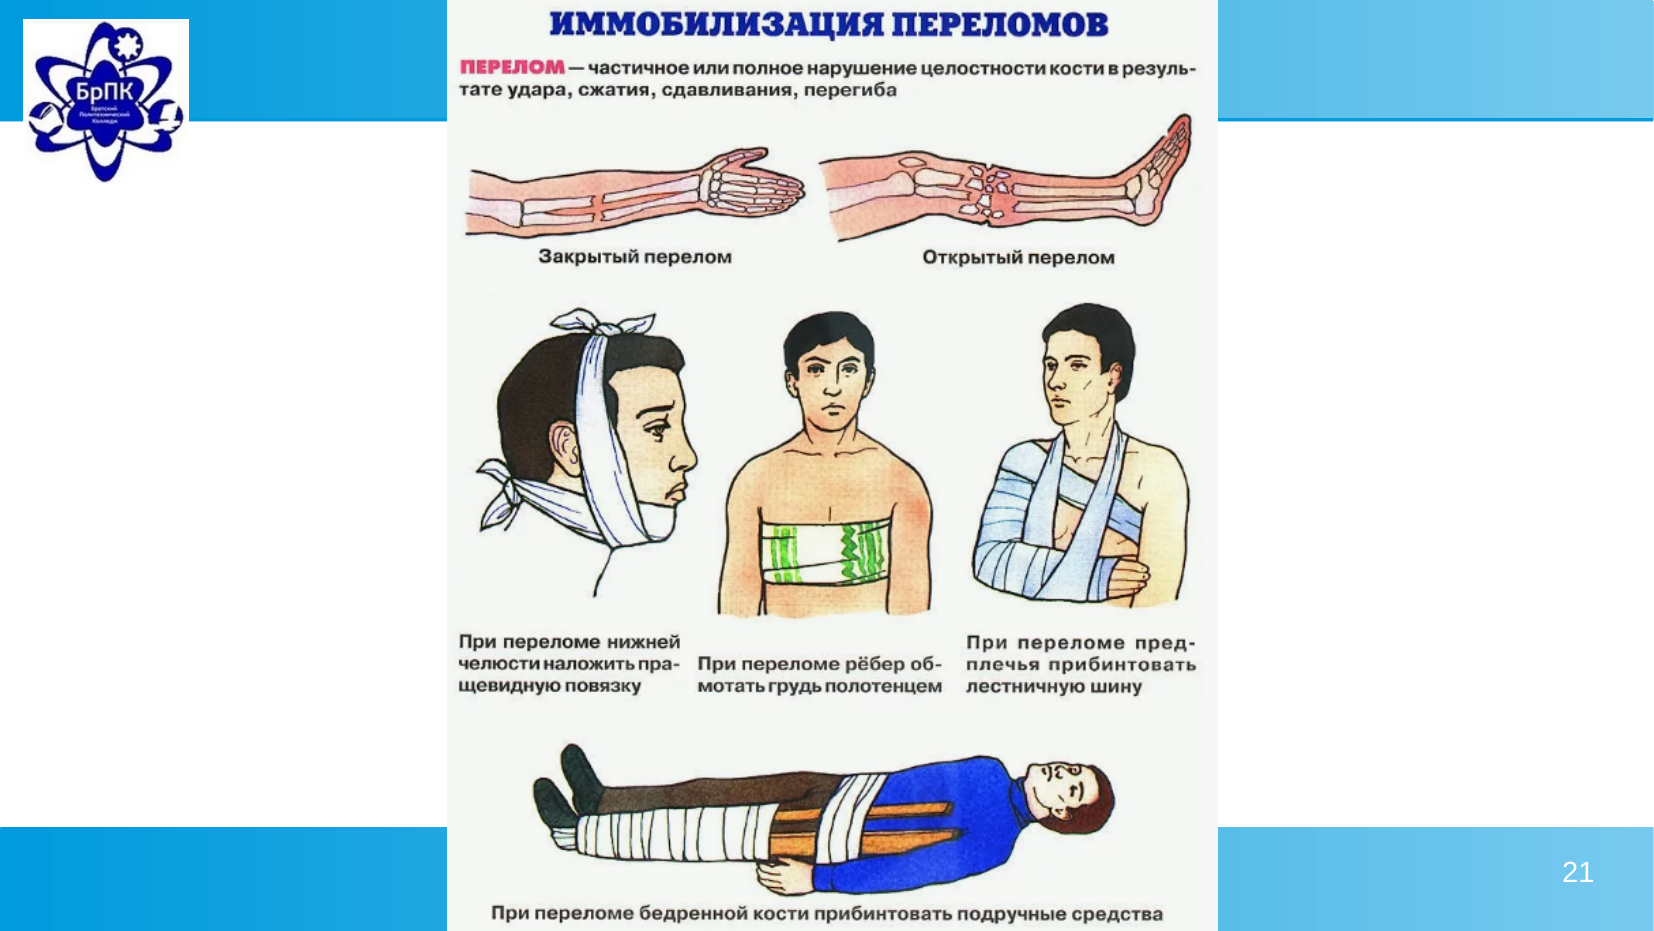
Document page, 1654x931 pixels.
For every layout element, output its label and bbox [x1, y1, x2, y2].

picture [23, 20, 189, 185]
picture [447, 0, 1218, 931]
